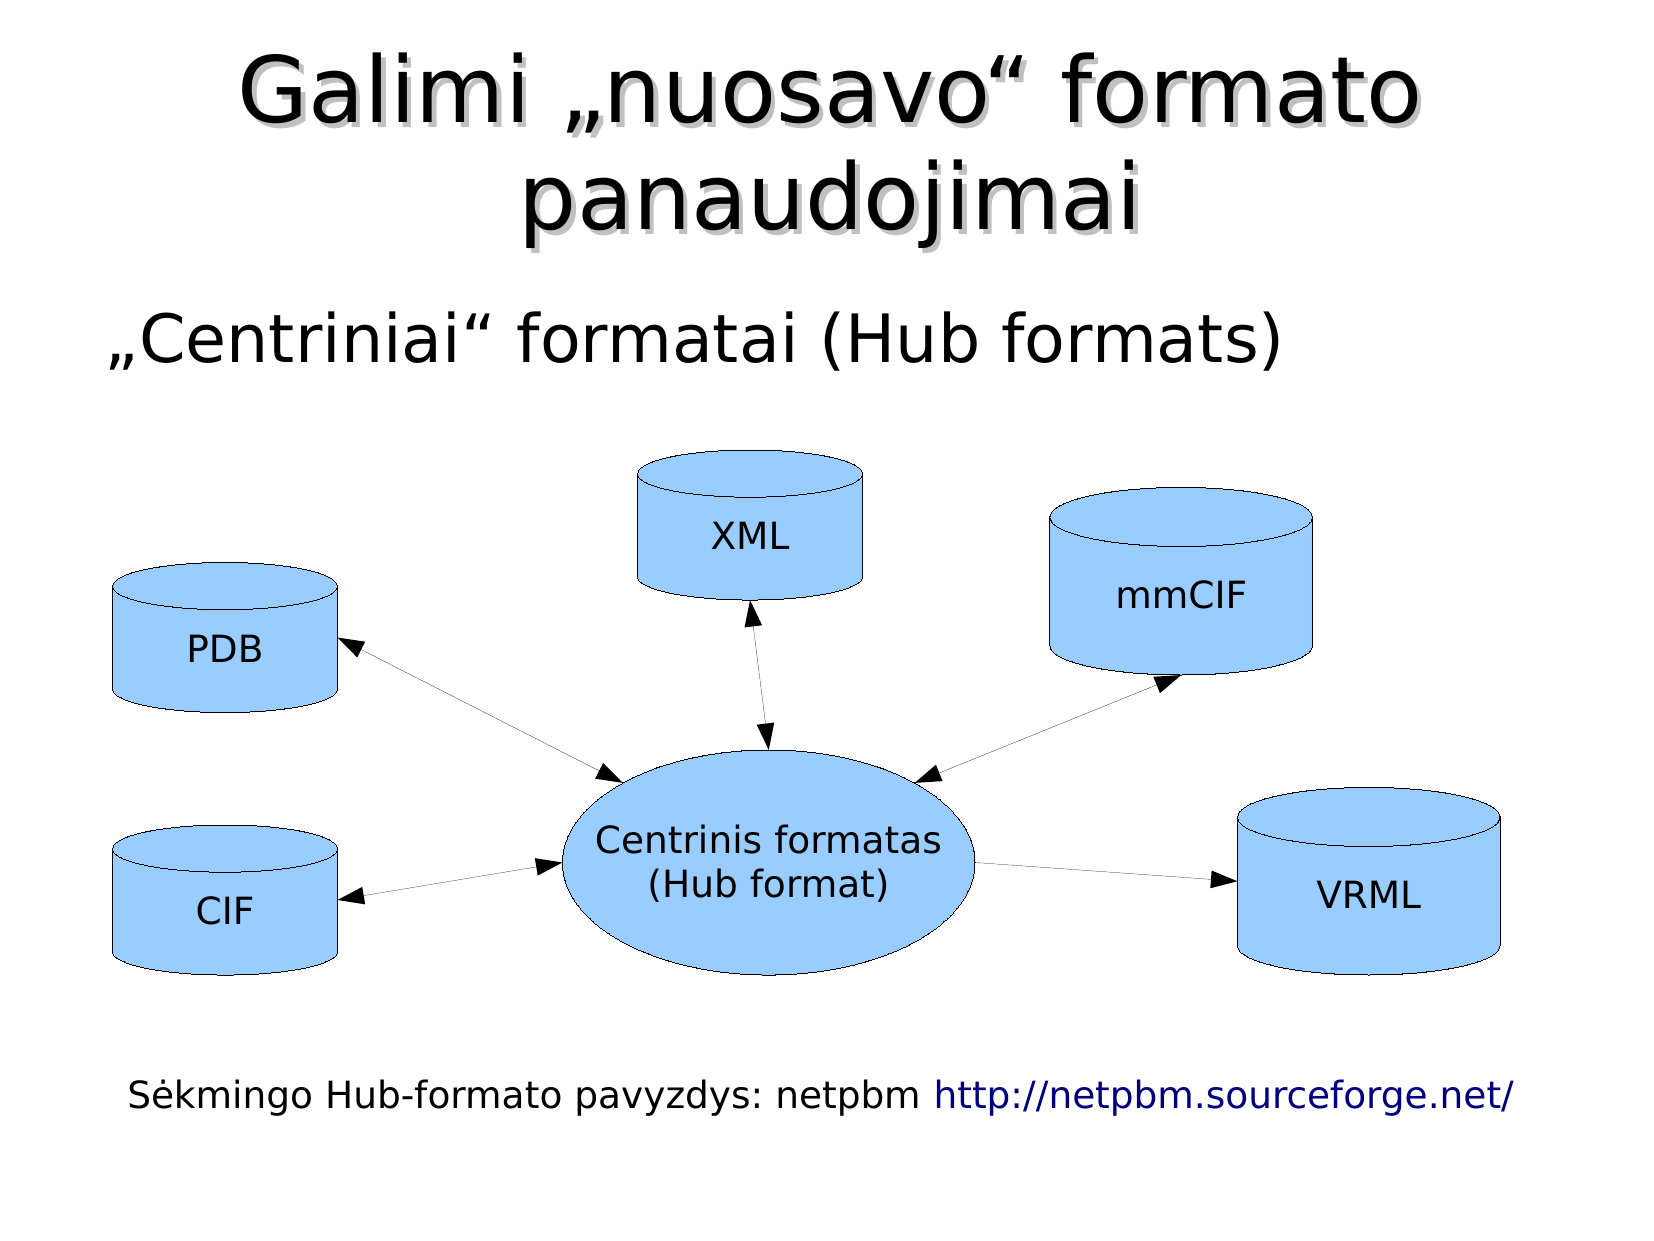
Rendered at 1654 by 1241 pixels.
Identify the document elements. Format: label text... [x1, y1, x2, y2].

list „Centriniai“ formatai (Hub formats) [86, 300, 1576, 423]
text_box VRML [1237, 787, 1501, 976]
text_box CIF [112, 825, 338, 976]
text_box XML [637, 450, 863, 601]
title Galimi „nuosavo“ formato panaudojimai [86, 37, 1576, 252]
text_box Sėkmingo Hub-formato pavyzdys: netpbm http://netpbm.sourceforge.net/ [112, 1066, 1538, 1126]
text_box mmCIF [1049, 487, 1313, 675]
text_box PDB [112, 562, 338, 713]
text_box Centrinis formatas (Hub format) [562, 750, 975, 976]
